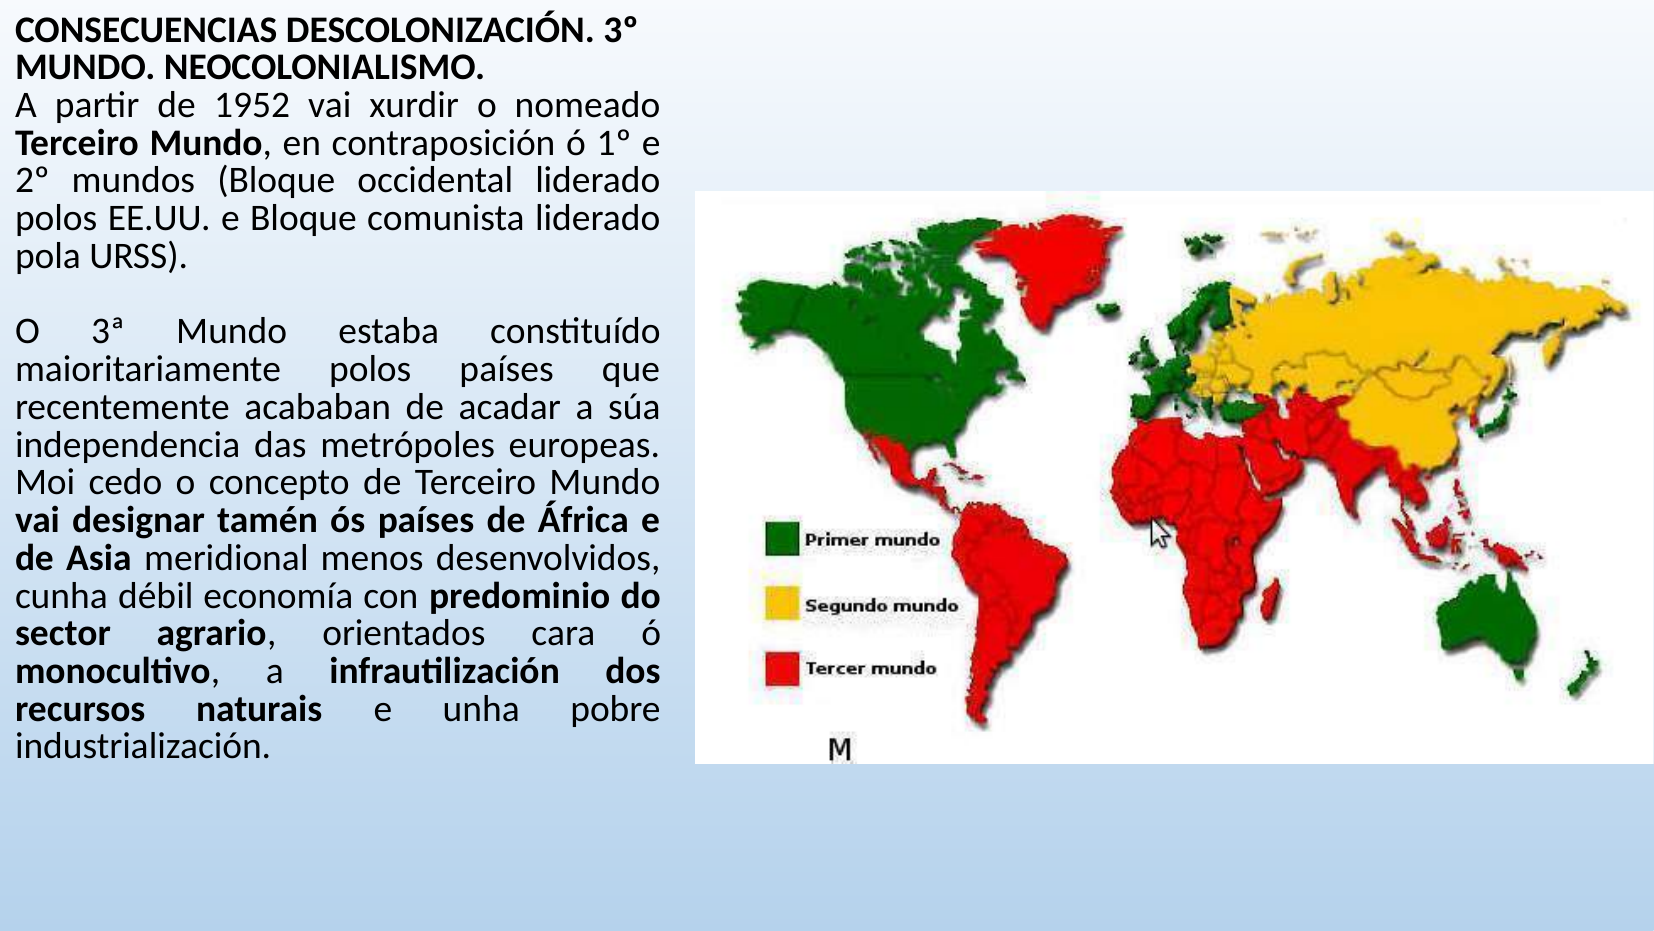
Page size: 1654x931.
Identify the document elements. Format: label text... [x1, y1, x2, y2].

picture [695, 191, 1654, 764]
text_box CONSECUENCIAS DESCOLONIZACIÓN. 3º MUNDO. NEOCOLONIALISMO. A partir de 1952 vai xurdir o nomeado Terceiro Mundo, en contraposición ó 1º e 2º mundos (Bloque occidental liderado polos EE.UU. e Bloque comunista liderado pola URSS). O 3ª Mundo estaba constituído maioritariamente polos países que recentemente acababan de acadar a súa independencia das metrópoles europeas. Moi cedo o concepto de Terceiro Mundo vai designar tamén ós países de África e de Asia meridional menos desenvolvidos, cunha débil economía con predominio do sector agrario, orientados cara ó monocultivo, a infrautilización dos recursos naturais e unha pobre industrialización. [0, 6, 696, 931]
